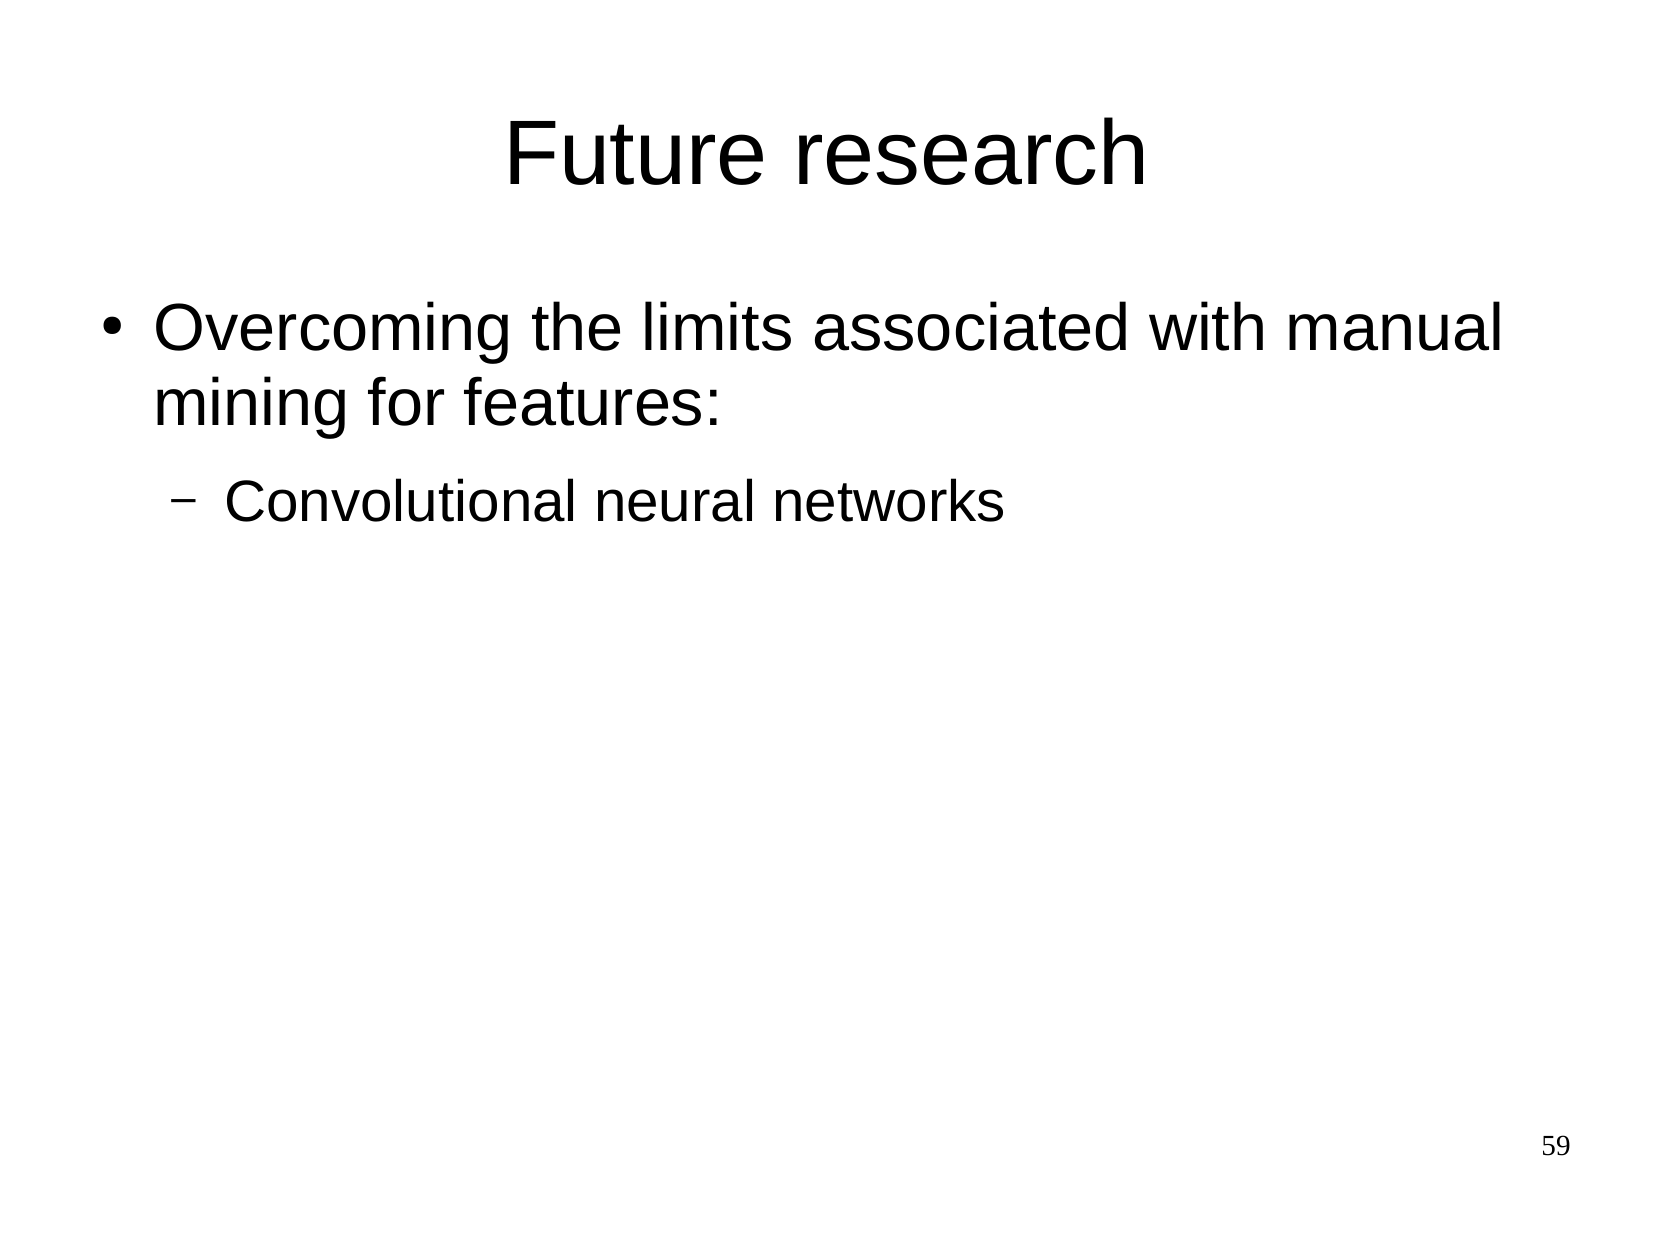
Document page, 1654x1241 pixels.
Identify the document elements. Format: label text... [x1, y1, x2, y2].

title Future research [82, 49, 1571, 257]
list Overcoming the limits associated with manual mining for features: Convolutional neural networks [82, 290, 1571, 1109]
